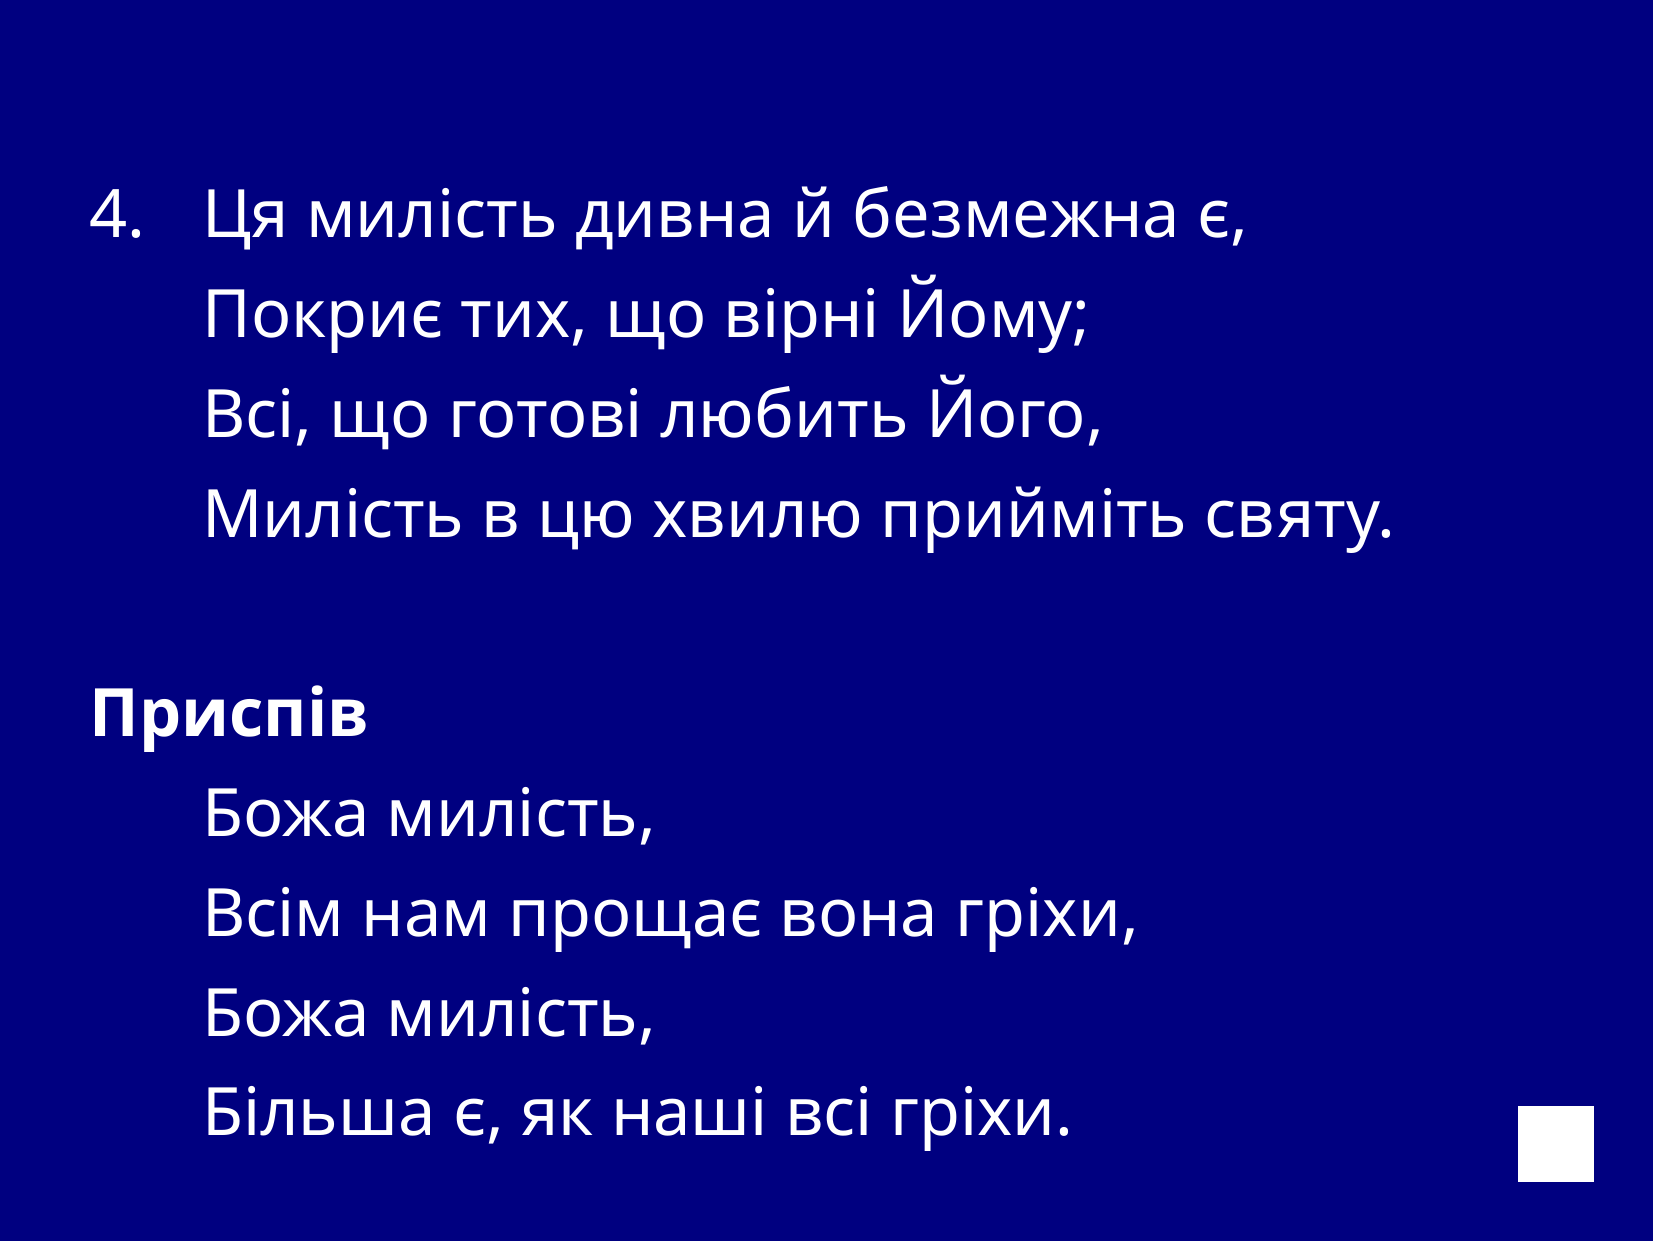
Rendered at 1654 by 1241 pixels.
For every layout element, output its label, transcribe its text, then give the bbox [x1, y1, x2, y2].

text_box 4. Ця милість дивна й безмежна є, Покриє тих, що вірні Йому; Всі, що готові любить Його, Милість в цю хвилю прийміть святу. Приспів Божа милість, Всім нам прощає вона гріхи, Божа милість, Більша є, як наші всі гріхи. [75, 150, 1576, 1163]
text_box [1518, 1106, 1594, 1182]
